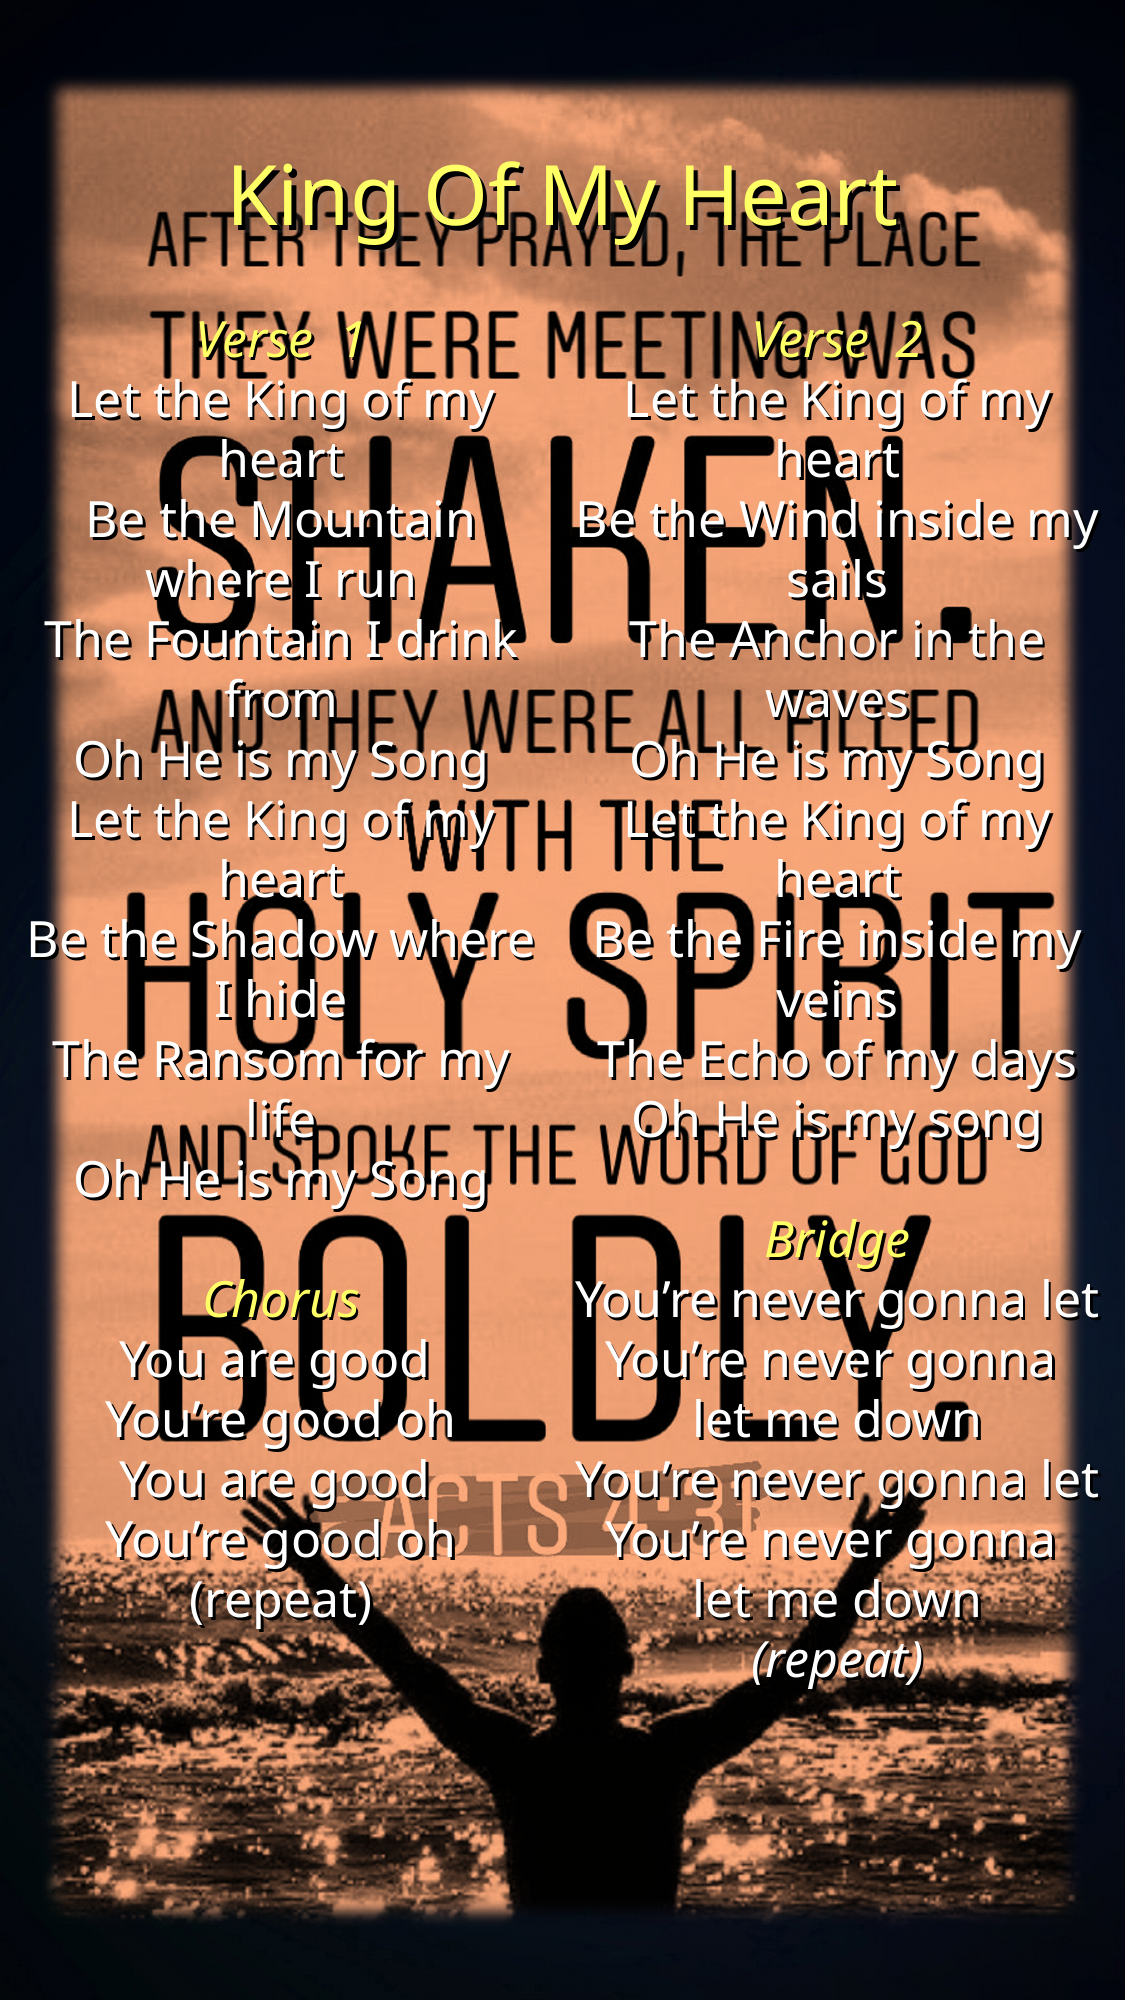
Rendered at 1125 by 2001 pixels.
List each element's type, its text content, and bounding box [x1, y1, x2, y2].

text_box King Of My Heart [0, 135, 1125, 252]
text_box Verse 1 Let the King of my heart Be the Mountain where I run The Fountain I drink from Oh He is my Song Let the King of my heart Be the Shadow where I hide The Ransom for my life Oh He is my Song Chorus You are good You’re good oh You are good You’re good oh (repeat) [0, 300, 549, 1346]
text_box Verse 2 Let the King of my heart Be the Wind inside my sails The Anchor in the waves Oh He is my Song Let the King of my heart Be the Fire inside my veins The Echo of my days Oh He is my song Bridge You’re never gonna let You’re never gonna let me down You’re never gonna let You’re never gonna let me down (repeat) [549, 300, 1125, 1406]
